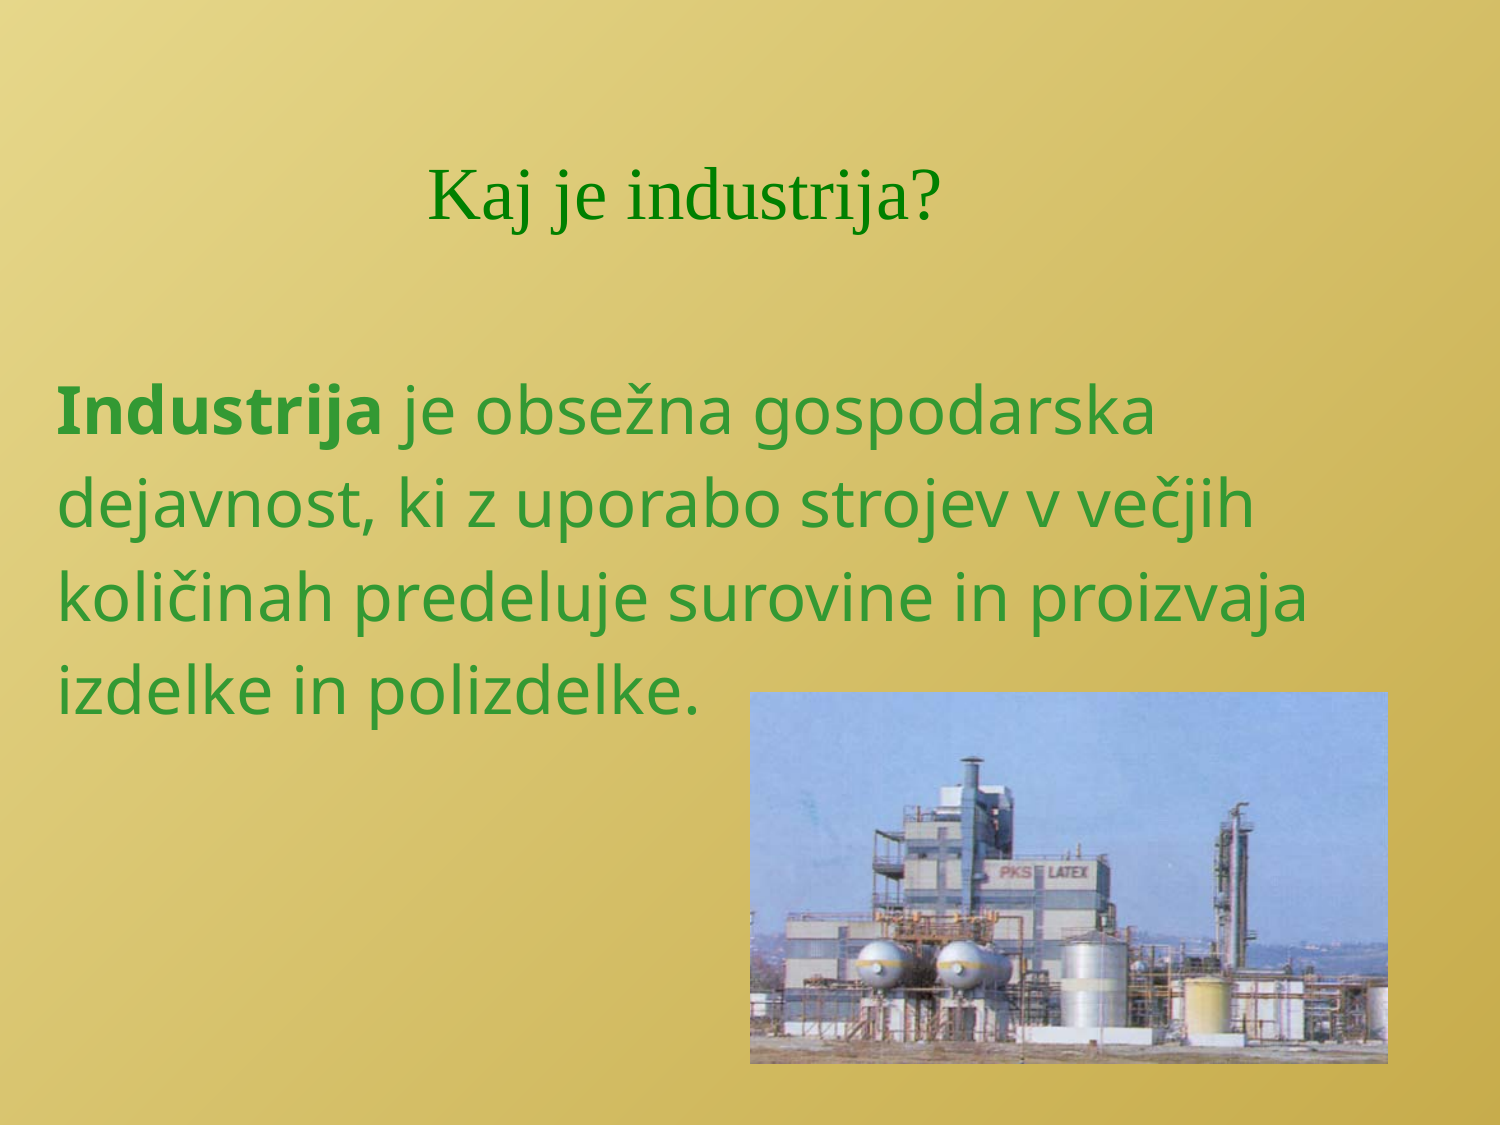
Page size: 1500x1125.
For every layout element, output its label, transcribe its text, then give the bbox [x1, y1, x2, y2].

text_box Kaj je industrija? [372, 137, 999, 259]
picture [750, 692, 1388, 1064]
list Industrija je obsežna gospodarska dejavnost, ki z uporabo strojev v večjih količinah predeluje surovine in proizvaja izdelke in polizdelke. [41, 267, 1471, 1071]
